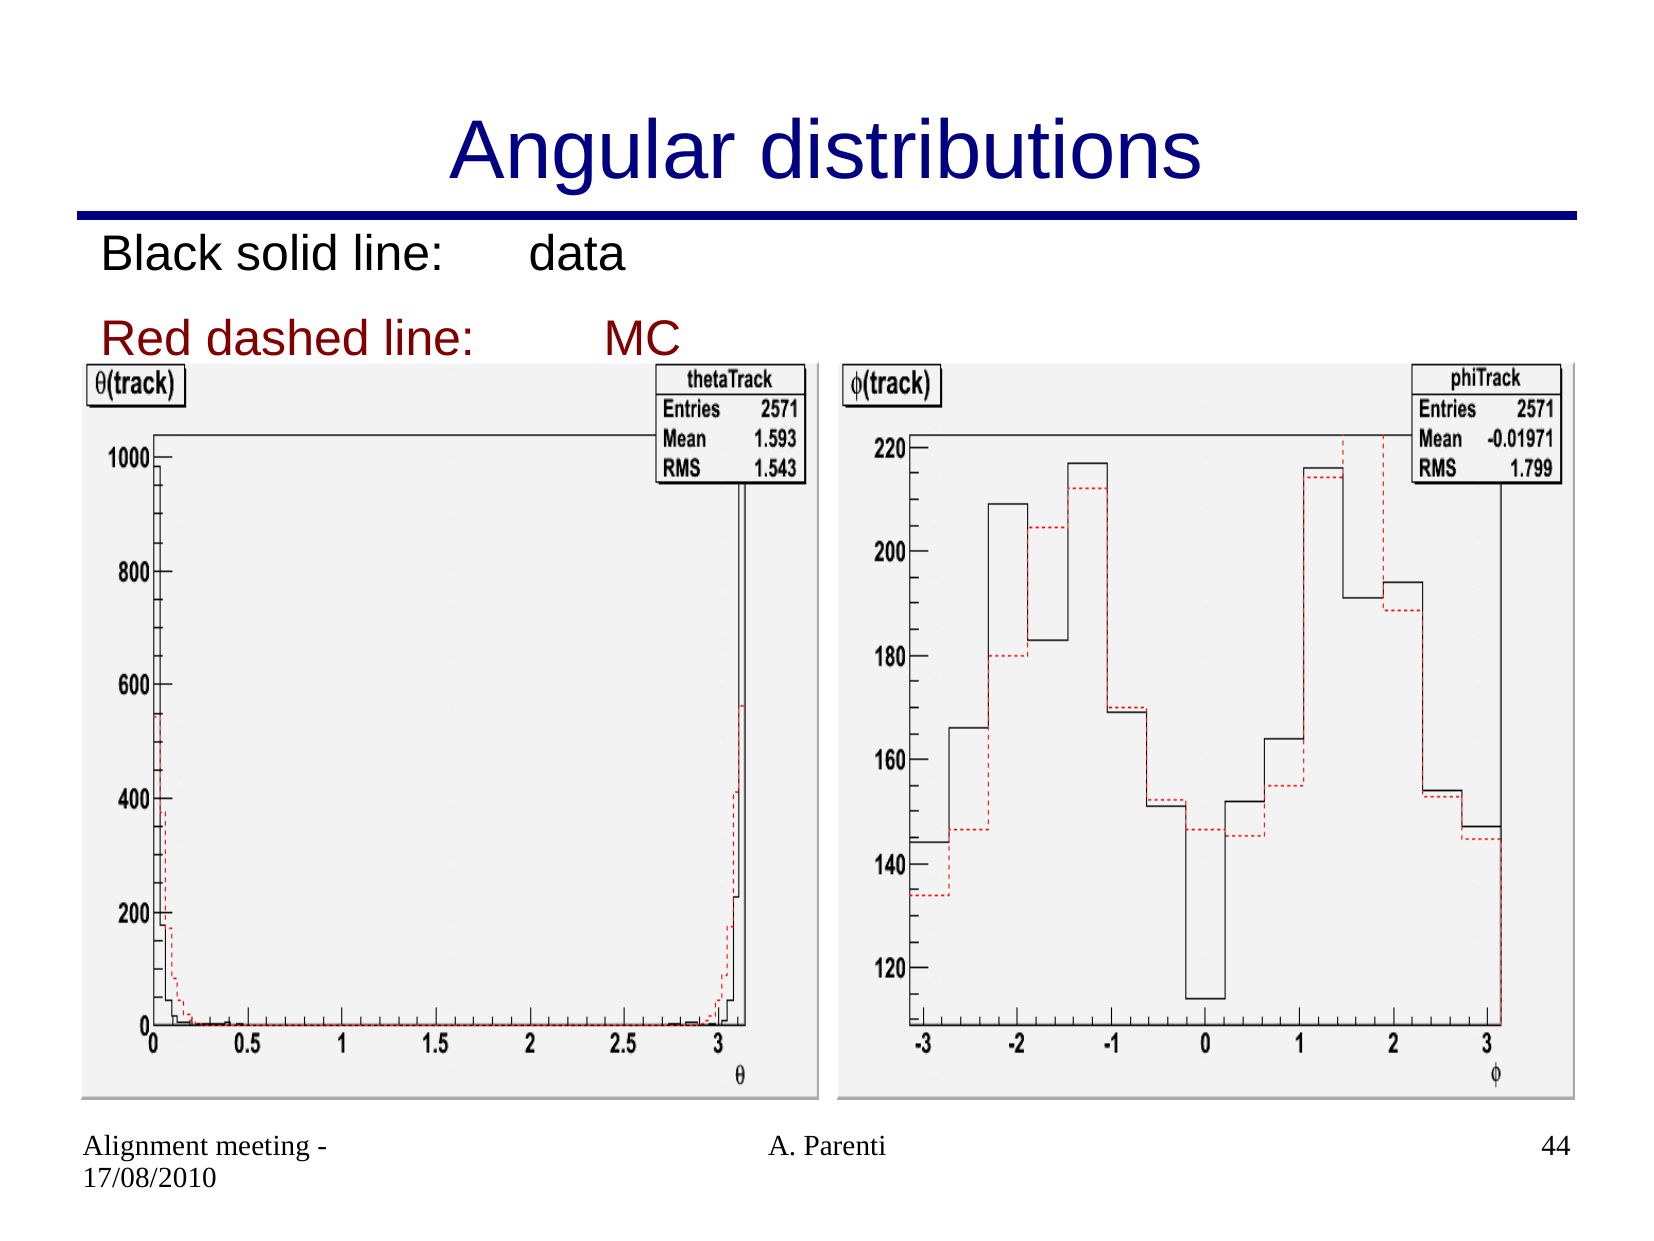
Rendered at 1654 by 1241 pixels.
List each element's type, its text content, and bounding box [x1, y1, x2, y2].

picture [836, 361, 1575, 1100]
title Angular distributions [82, 75, 1571, 225]
list Black solid line: data Red dashed line: MC [82, 225, 1571, 1109]
picture [80, 361, 819, 1100]
